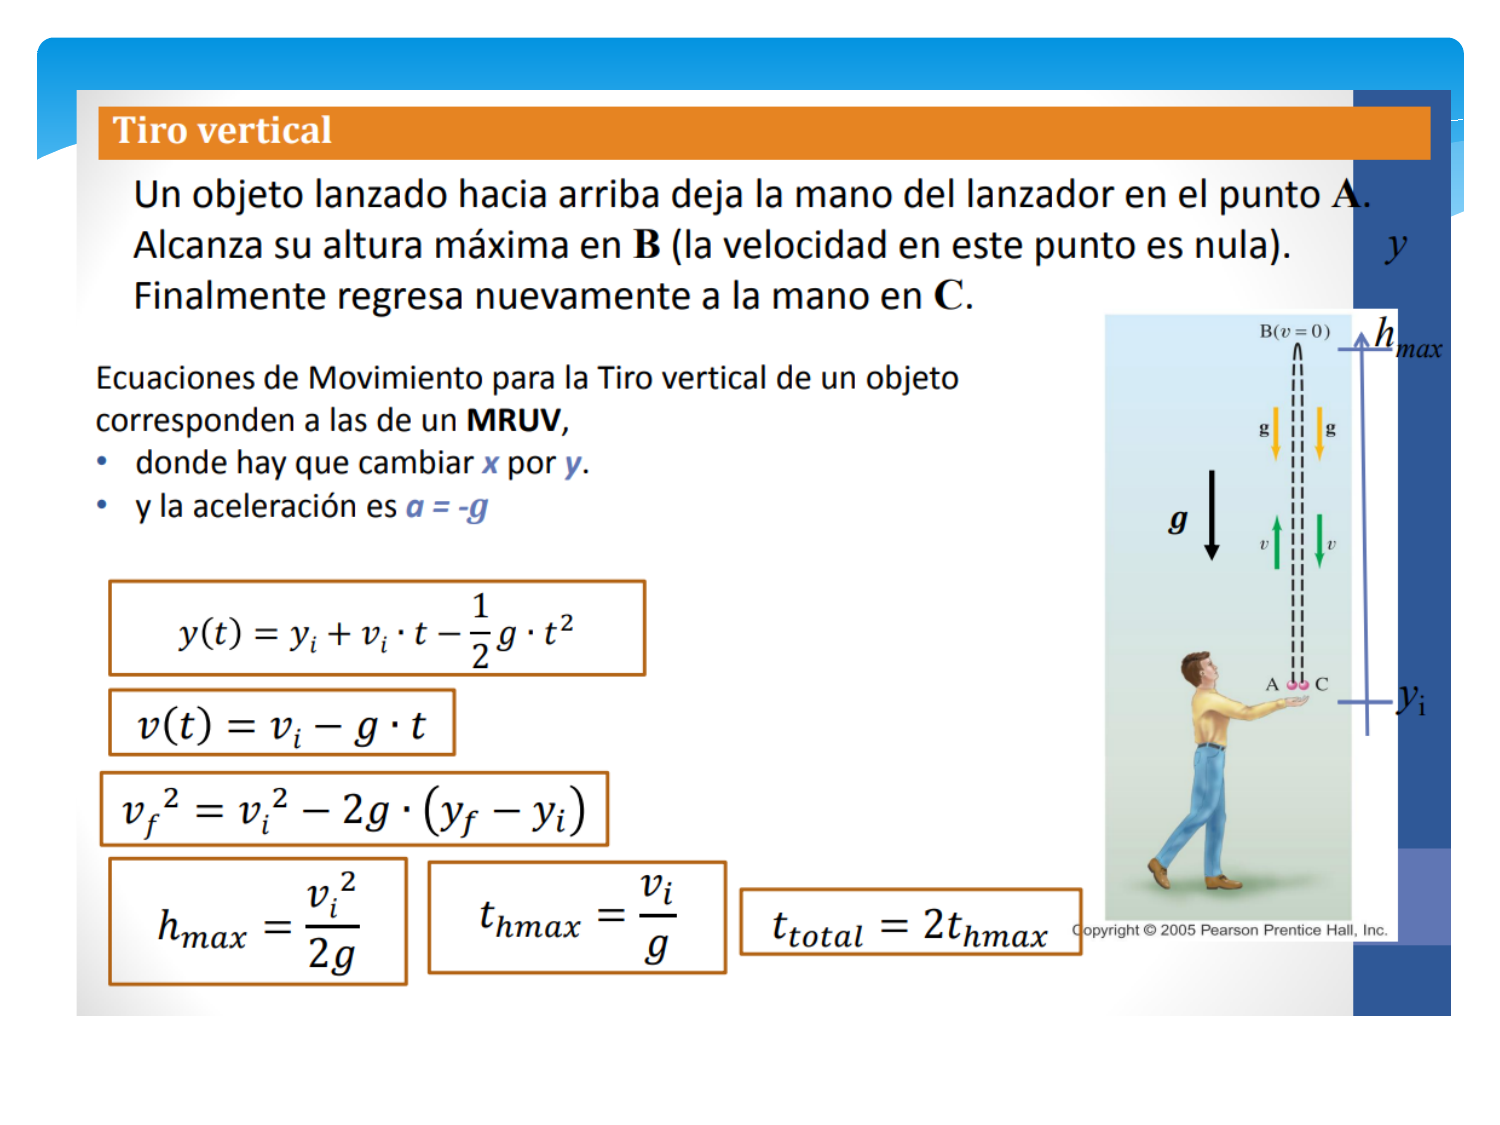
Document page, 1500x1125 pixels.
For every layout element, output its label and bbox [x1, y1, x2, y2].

picture [76, 90, 1451, 1016]
